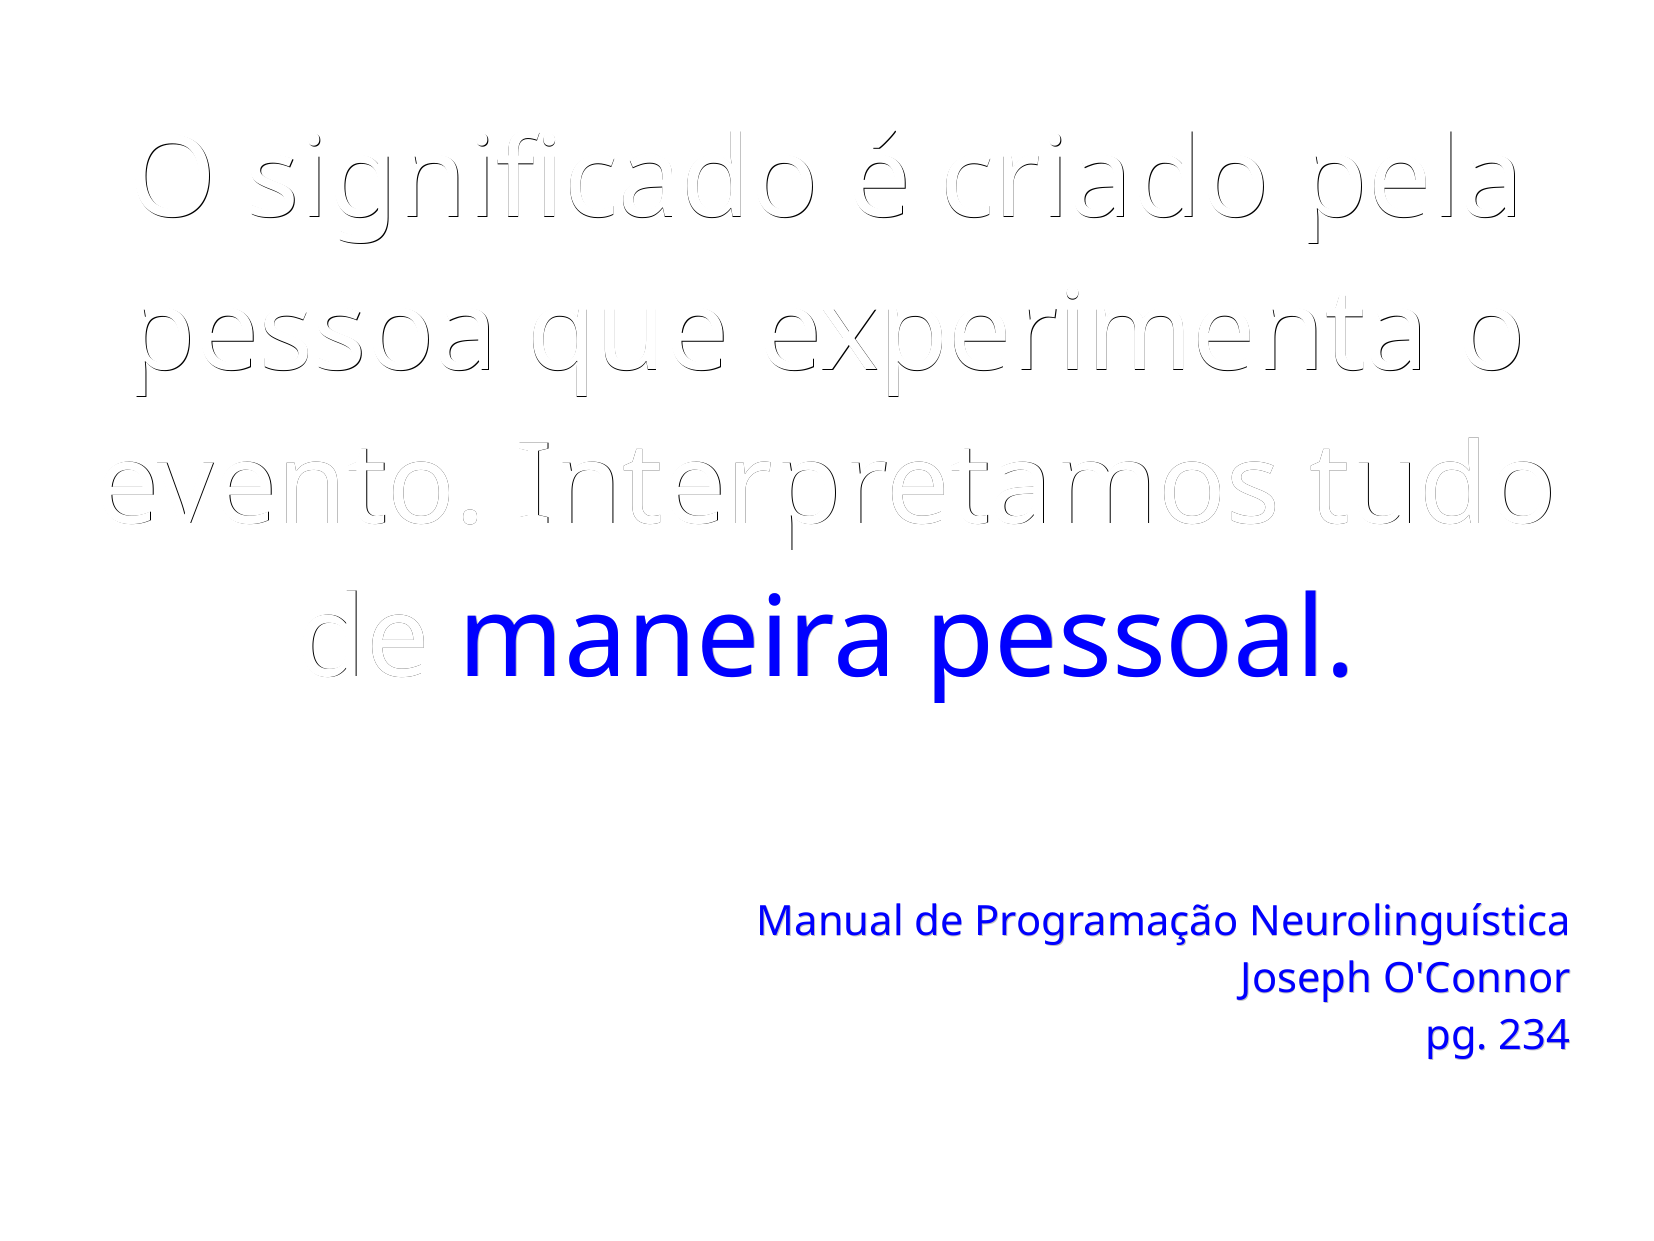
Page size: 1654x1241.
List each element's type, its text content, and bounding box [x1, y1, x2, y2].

subtitle O significado é criado pela pessoa que experimenta o evento. Interpretamos tudo de maneira pessoal. Manual de Programação Neurolinguística Joseph O'Connor pg. 234 [82, 49, 1571, 1109]
